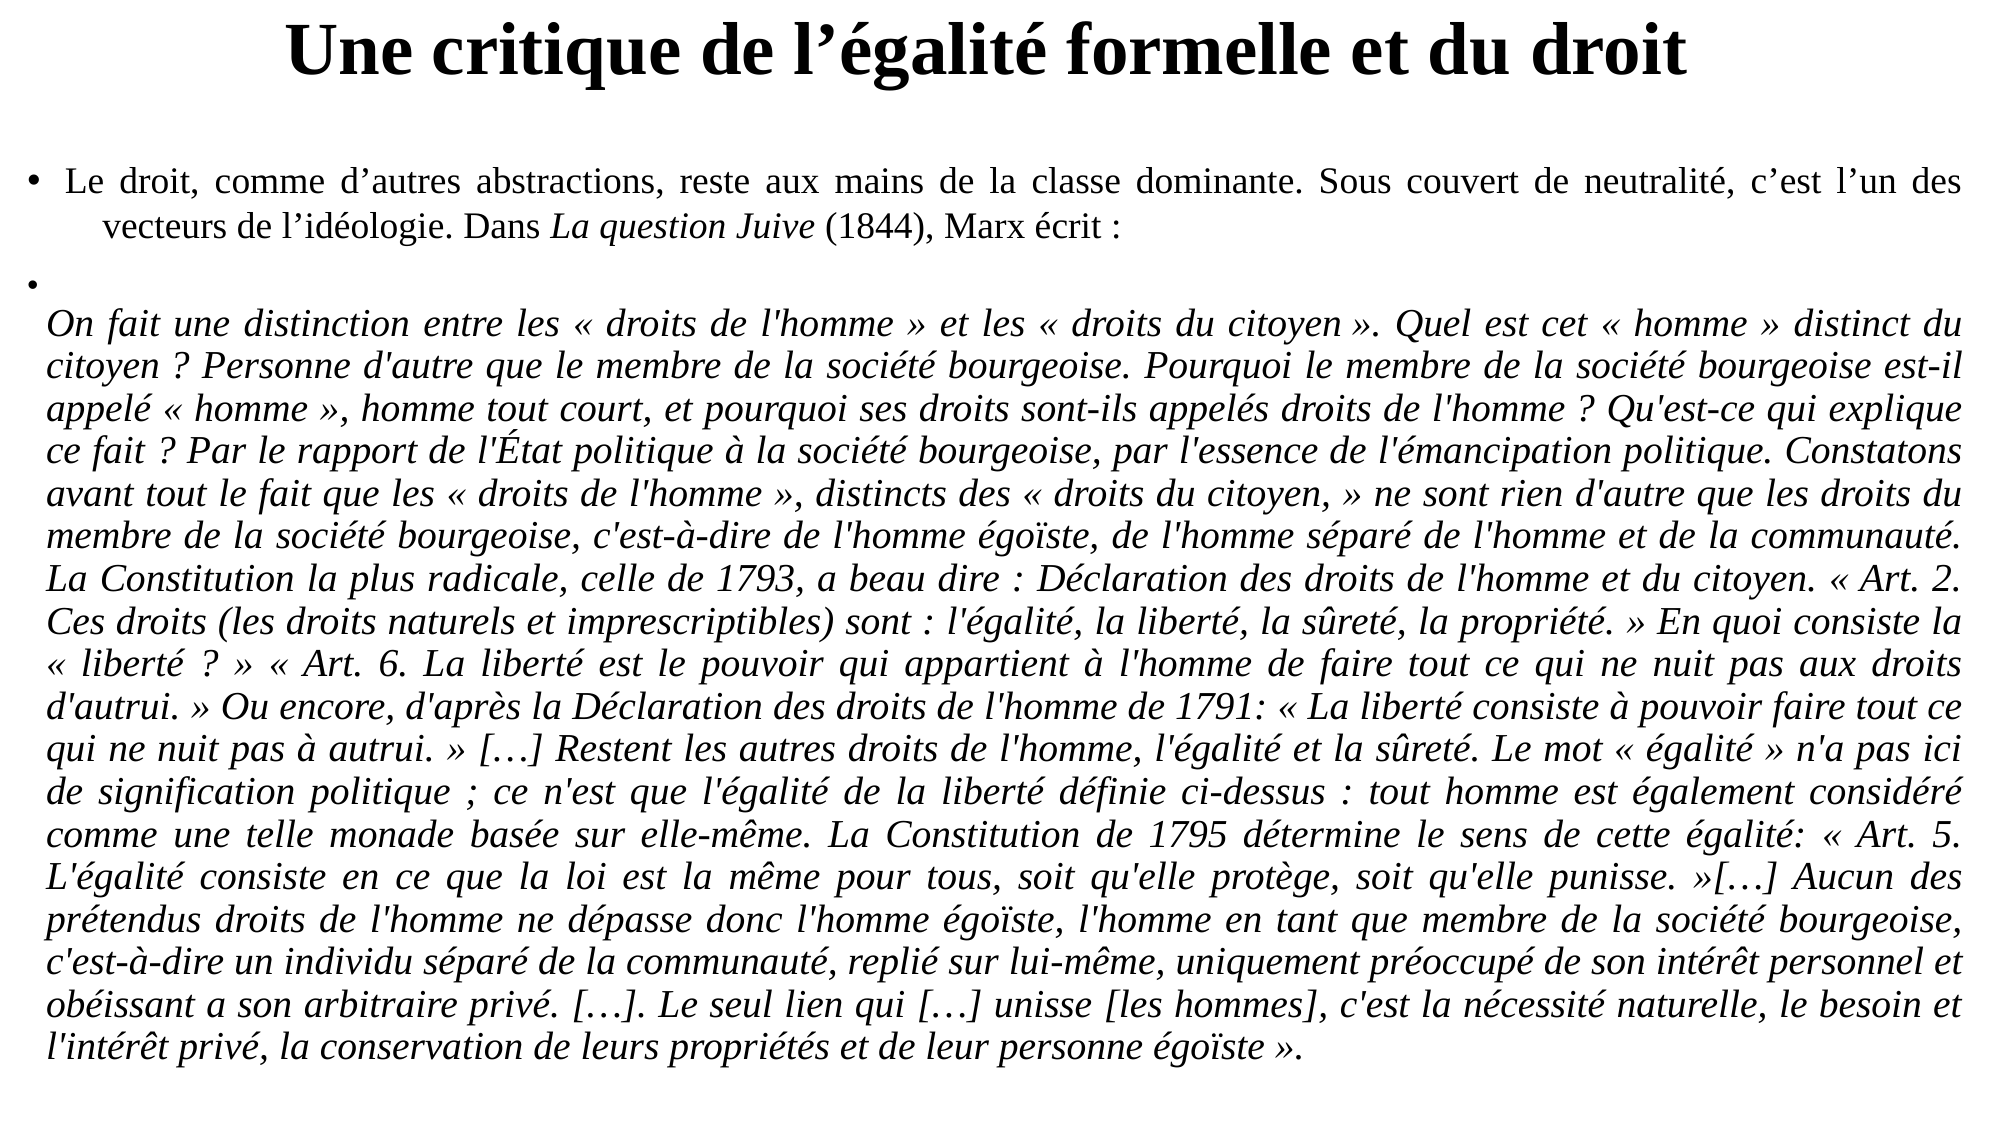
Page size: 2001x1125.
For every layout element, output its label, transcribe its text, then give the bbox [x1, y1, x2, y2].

list Le droit, comme d’autres abstractions, reste aux mains de la classe dominante. Sous couvert de neutralité, c’est l’un des vecteurs de l’idéologie. Dans La question Juive (1844), Marx écrit : On fait une distinction entre les « droits de l'homme » et les « droits du citoyen ». Quel est cet « homme » distinct du citoyen ? Personne d'autre que le membre de la société bourgeoise. Pourquoi le membre de la société bourgeoise est-il appelé « homme », homme tout court, et pourquoi ses droits sont-ils appelés droits de l'homme ? Qu'est-ce qui explique ce fait ? Par le rapport de l'État politique à la société bourgeoise, par l'essence de l'émancipation politique. Constatons avant tout le fait que les « droits de l'homme », distincts des « droits du citoyen, » ne sont rien d'autre que les droits du membre de la société bourgeoise, c'est-à-dire de l'homme égoïste, de l'homme séparé de l'homme et de la communauté. La Constitution la plus radicale, celle de 1793, a beau dire : Déclaration des droits de l'homme et du citoyen. « Art. 2. Ces droits (les droits naturels et imprescriptibles) sont : l'égalité, la liberté, la sûreté, la propriété. » En quoi consiste la « liberté ? » « Art. 6. La liberté est le pouvoir qui appartient à l'homme de faire tout ce qui ne nuit pas aux droits d'autrui. » Ou encore, d'après la Déclaration des droits de l'homme de 1791: « La liberté consiste à pouvoir faire tout ce qui ne nuit pas à autrui. » […] Restent les autres droits de l'homme, l'égalité et la sûreté. Le mot « égalité » n'a pas ici de signification politique ; ce n'est que l'égalité de la liberté définie ci-dessus : tout homme est également considéré comme une telle monade basée sur elle-même. La Constitution de 1795 détermine le sens de cette égalité: « Art. 5. L'égalité consiste en ce que la loi est la même pour tous, soit qu'elle protège, soit qu'elle punisse. »[…] Aucun des prétendus droits de l'homme ne dépasse donc l'homme égoïste, l'homme en tant que membre de la société bourgeoise, c'est-à-dire un individu séparé de la communauté, replié sur lui-même, uniquement préoccupé de son intérêt personnel et obéissant a son arbitraire privé. […]. Le seul lien qui […] unisse [les hommes], c'est la nécessité naturelle, le besoin et l'intérêt privé, la conservation de leurs propriétés et de leur personne égoïste ». [12, 149, 1980, 1125]
title Une critique de l’égalité formelle et du droit [249, 0, 1723, 100]
